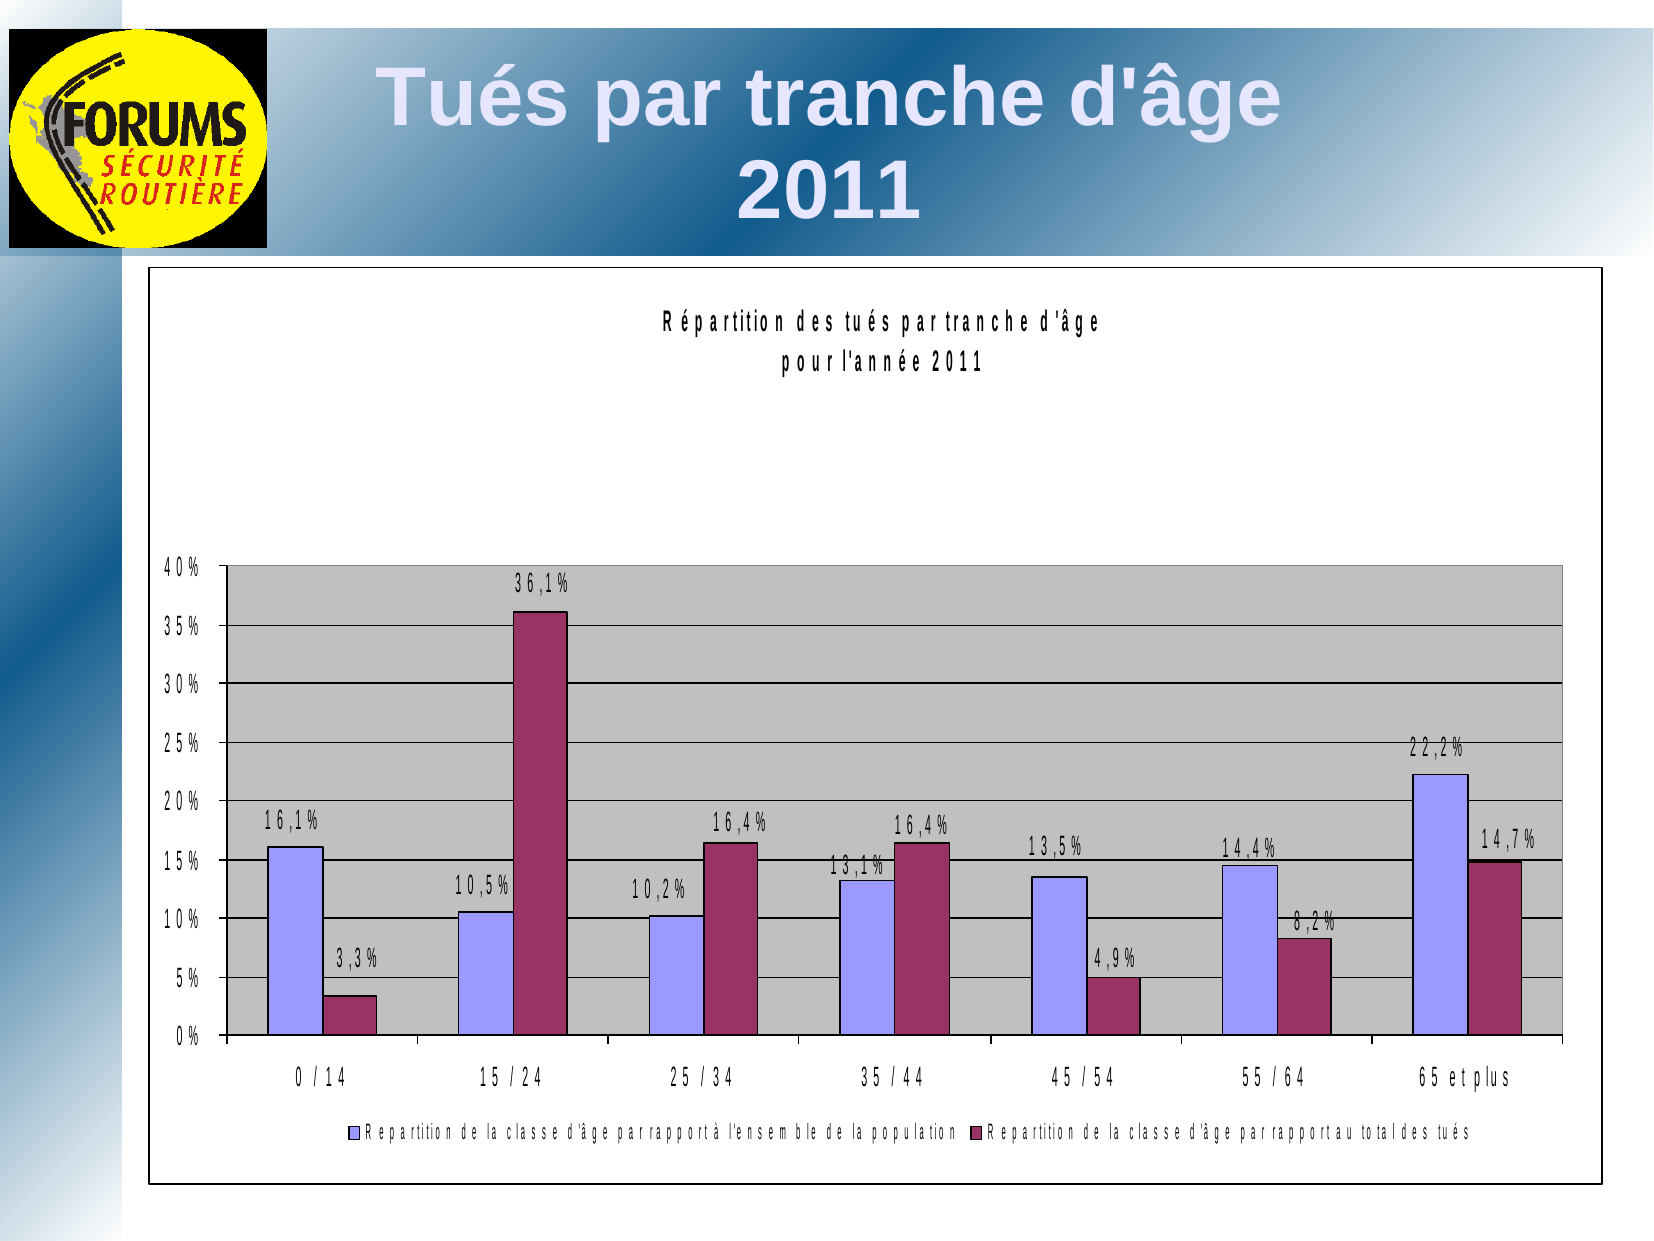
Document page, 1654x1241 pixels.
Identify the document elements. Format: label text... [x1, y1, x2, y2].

picture [147, 265, 1604, 1187]
title Tués par tranche d'âge 2011 [267, 50, 1536, 237]
picture [9, 29, 267, 249]
